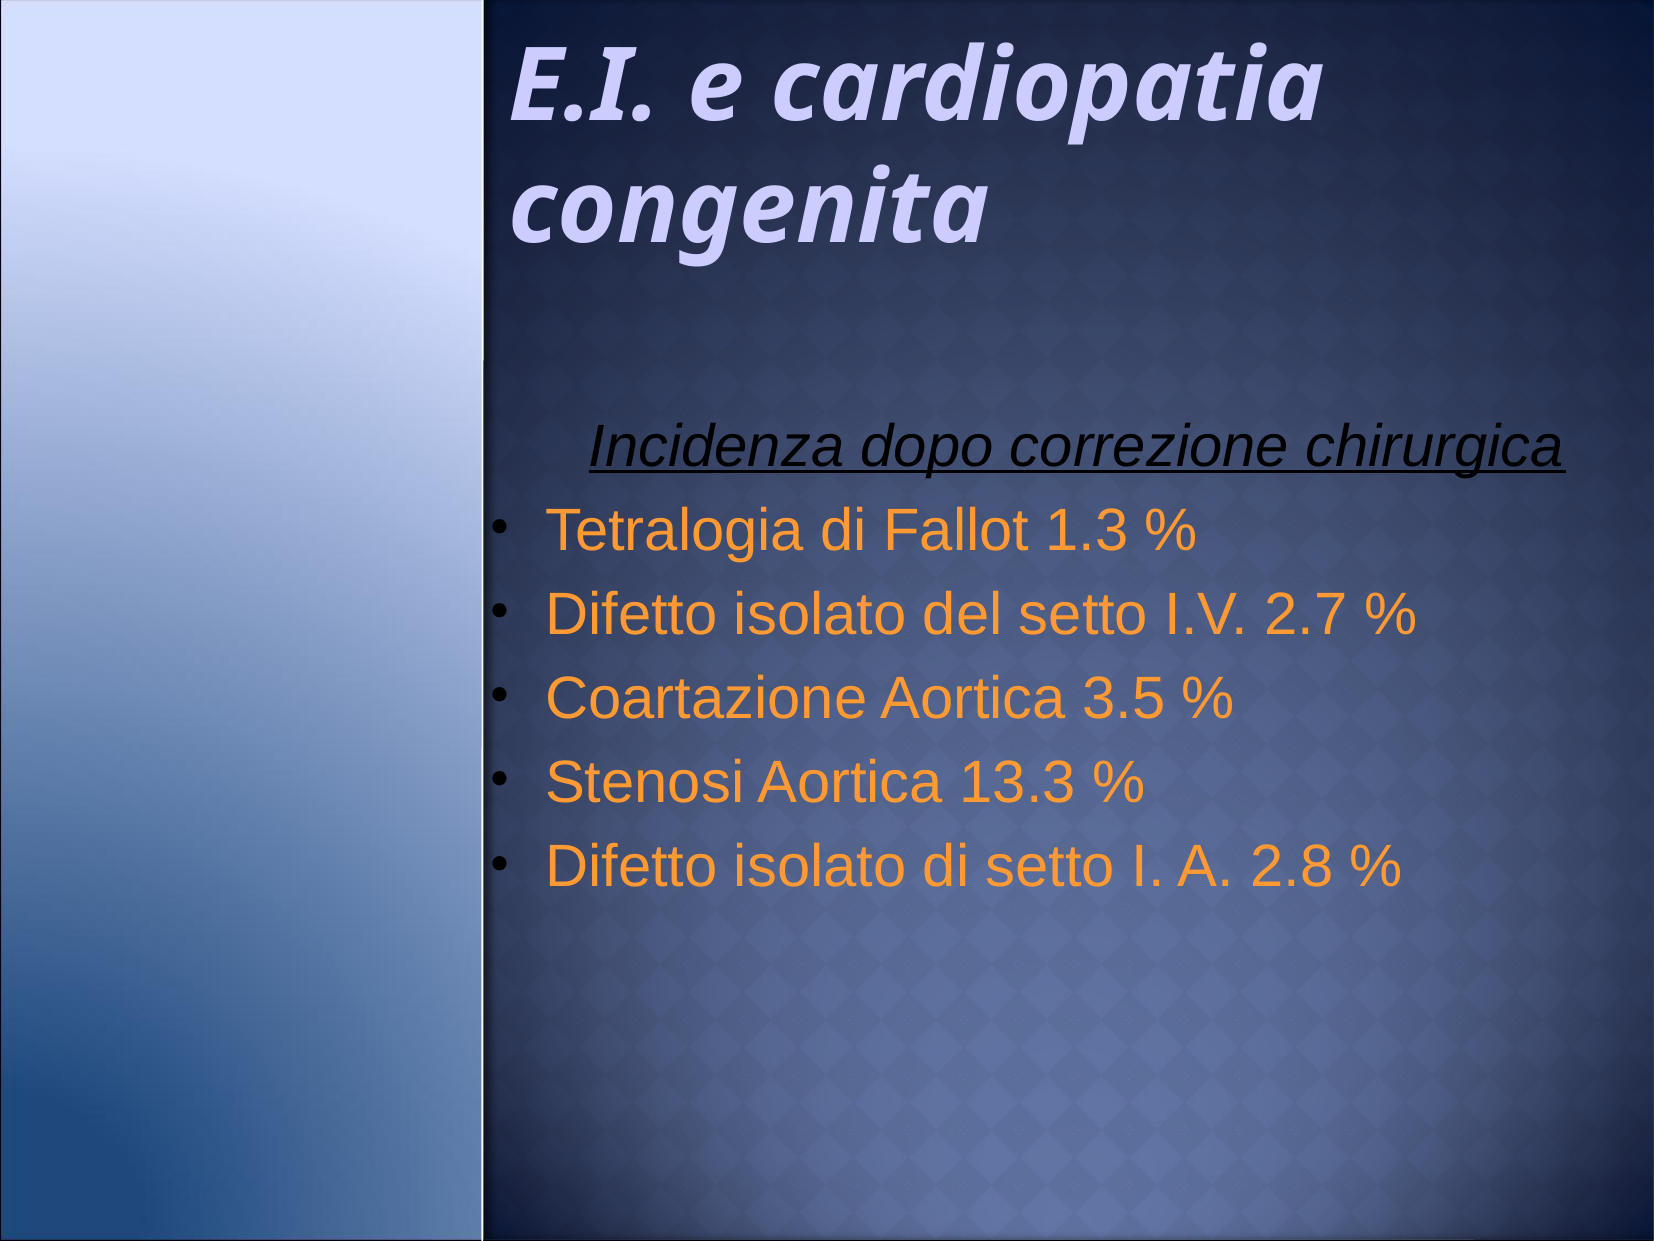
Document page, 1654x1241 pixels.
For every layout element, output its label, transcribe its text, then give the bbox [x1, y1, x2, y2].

list Incidenza dopo correzione chirurgica Tetralogia di Fallot 1.3 % Difetto isolato del setto I.V. 2.7 % Coartazione Aortica 3.5 % Stenosi Aortica 13.3 % Difetto isolato di setto I. A. 2.8 % [475, 398, 1609, 1166]
picture [0, 0, 481, 1241]
picture [484, 0, 1654, 1241]
title E.I. e cardiopatia congenita [501, 47, 1654, 263]
